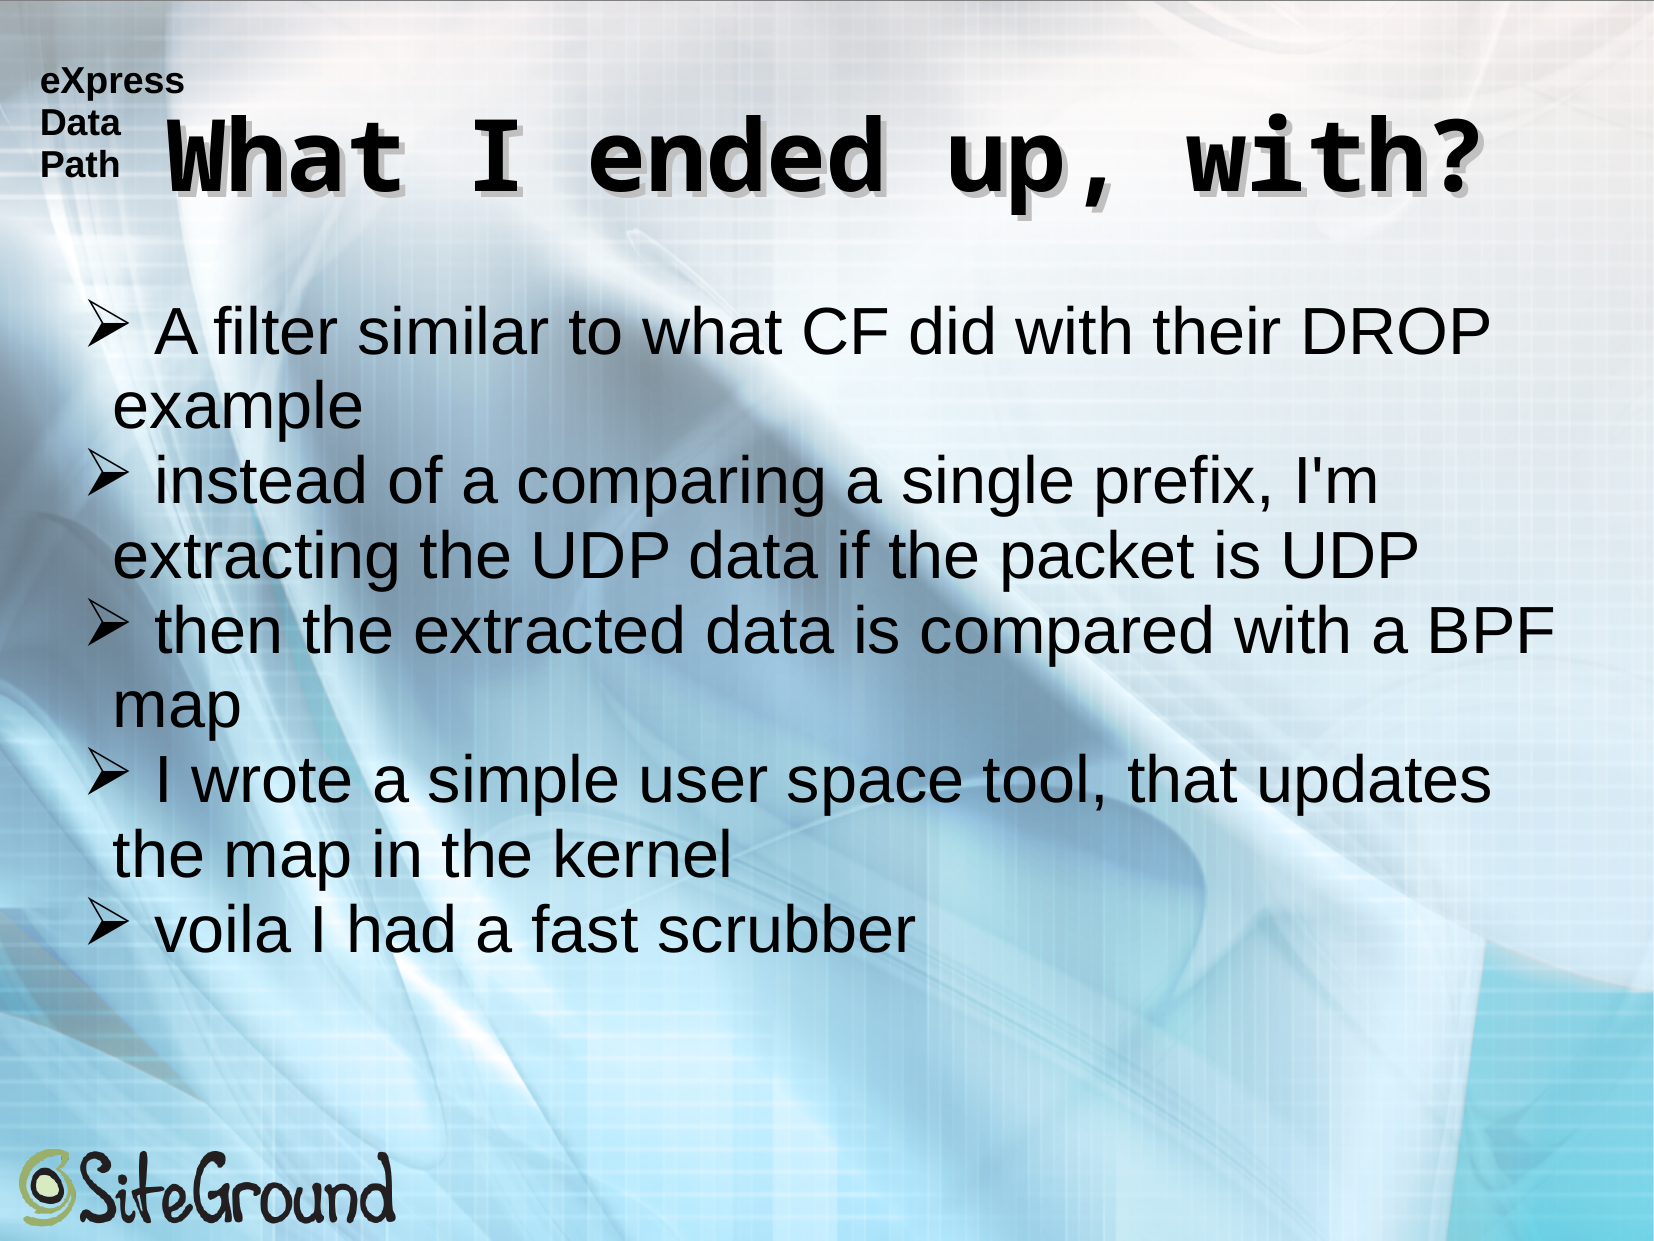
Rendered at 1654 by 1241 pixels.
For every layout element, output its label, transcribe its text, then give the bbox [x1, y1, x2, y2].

subtitle A filter similar to what CF did with their DROP example instead of a comparing a single prefix, I'm extracting the UDP data if the packet is UDP then the extracted data is compared with a BPF map I wrote a simple user space tool, that updates the map in the kernel voila I had a fast scrubber [82, 201, 1571, 1097]
title What I ended up, with? [82, 49, 1571, 201]
text_box eXpress Data Path [24, 51, 203, 193]
picture [15, 1145, 396, 1233]
